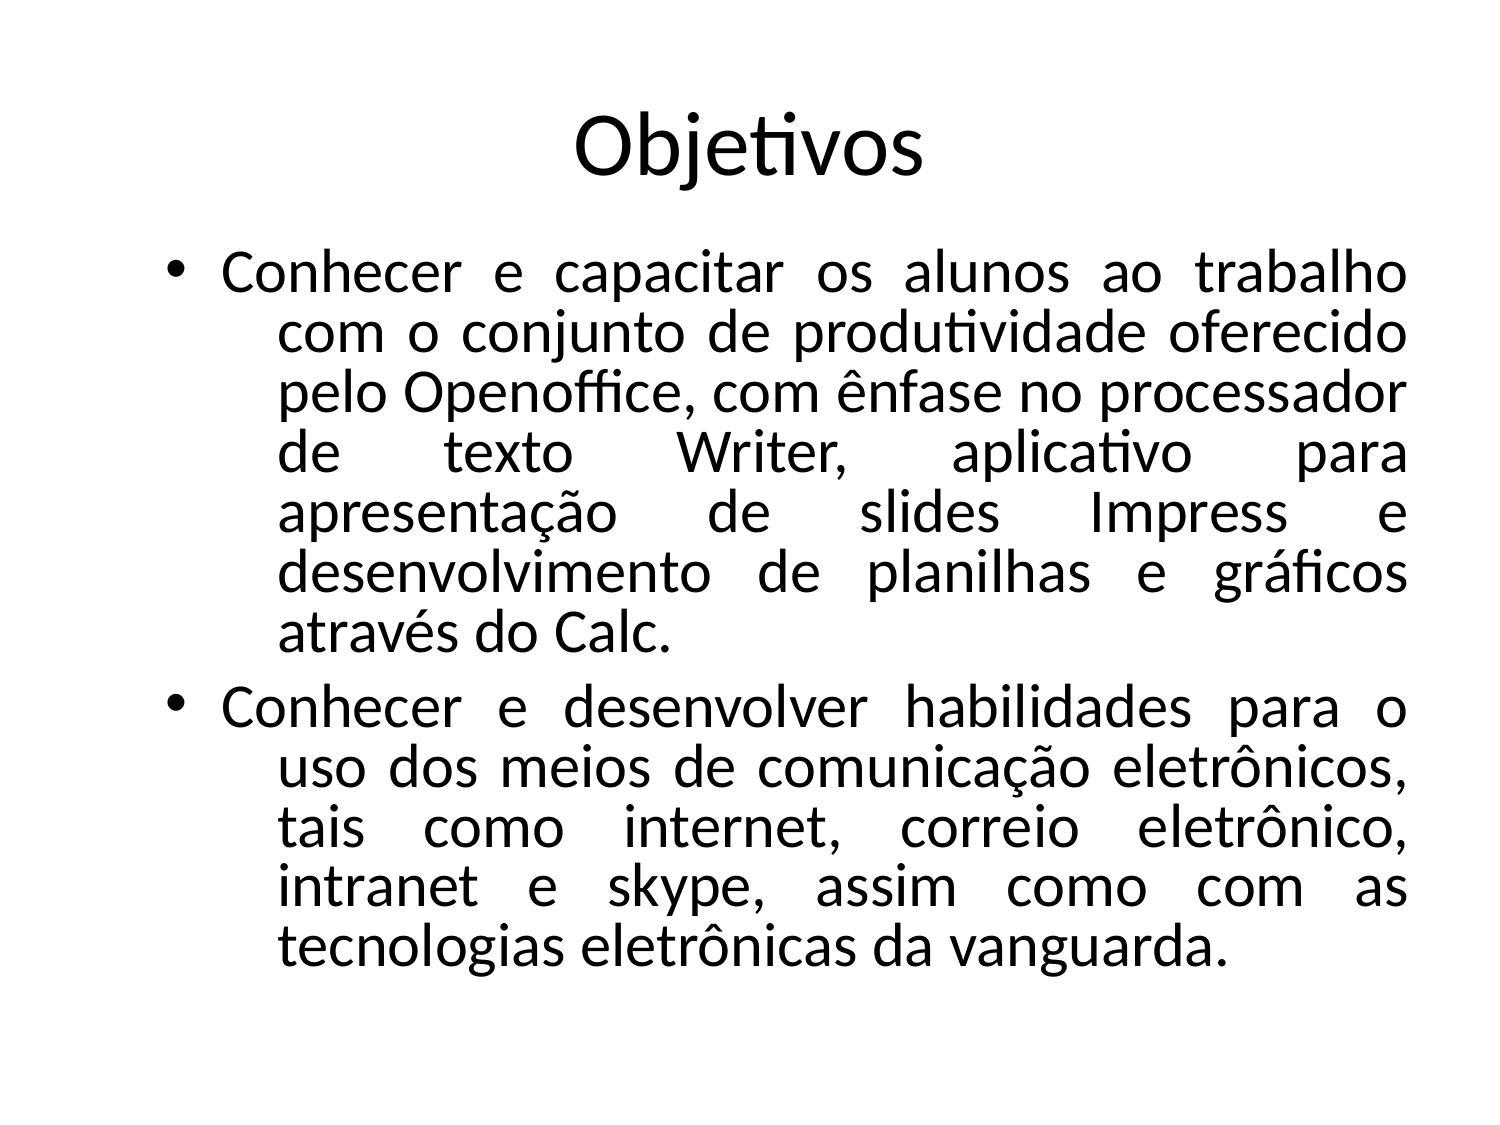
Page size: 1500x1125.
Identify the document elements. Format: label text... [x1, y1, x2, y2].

title Objetivos [75, 45, 1426, 233]
list Conhecer e capacitar os alunos ao trabalho com o conjunto de produtividade oferecido pelo Openoffice, com ênfase no processador de texto Writer, aplicativo para apresentação de slides Impress e desenvolvimento de planilhas e gráficos através do Calc. Conhecer e desenvolver habilidades para o uso dos meios de comunicação eletrônicos, tais como internet, correio eletrônico, intranet e skype, assim como com as tecnologias eletrônicas da vanguarda. [150, 237, 1426, 1000]
